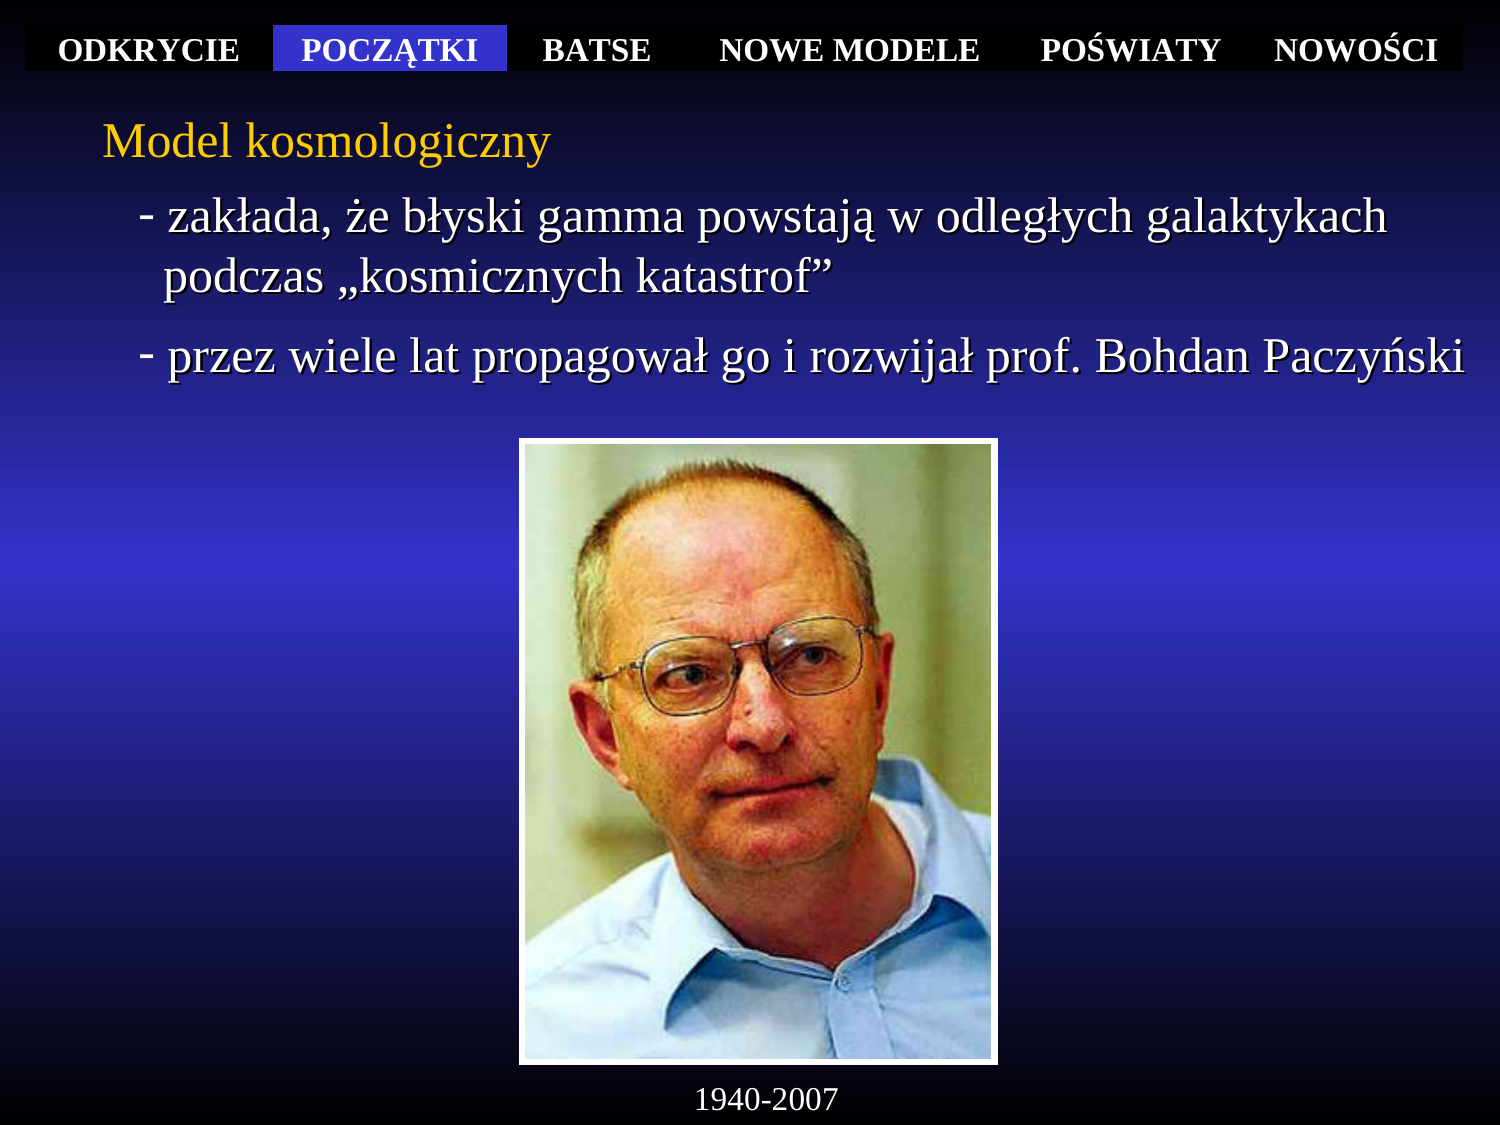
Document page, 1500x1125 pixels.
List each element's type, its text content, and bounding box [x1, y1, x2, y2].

table_header NOWE MODELE [688, 25, 1013, 71]
table_header NOWOŚCI [1250, 25, 1463, 71]
table_header ODKRYCIE [25, 25, 273, 71]
text_box Model kosmologiczny [87, 99, 567, 176]
text_box zakłada, że błyski gamma powstają w odległych galaktykach podczas „kosmicznych katastrof” [123, 174, 1404, 311]
table_header BATSE [507, 25, 688, 71]
table_header POŚWIATY [1013, 25, 1250, 71]
text_box przez wiele lat propagował go i rozwijał prof. Bohdan Paczyński [123, 314, 1482, 390]
text_box 1940-2007 [679, 1069, 865, 1125]
picture [525, 444, 992, 1059]
table_header POCZĄTKI [273, 25, 507, 71]
